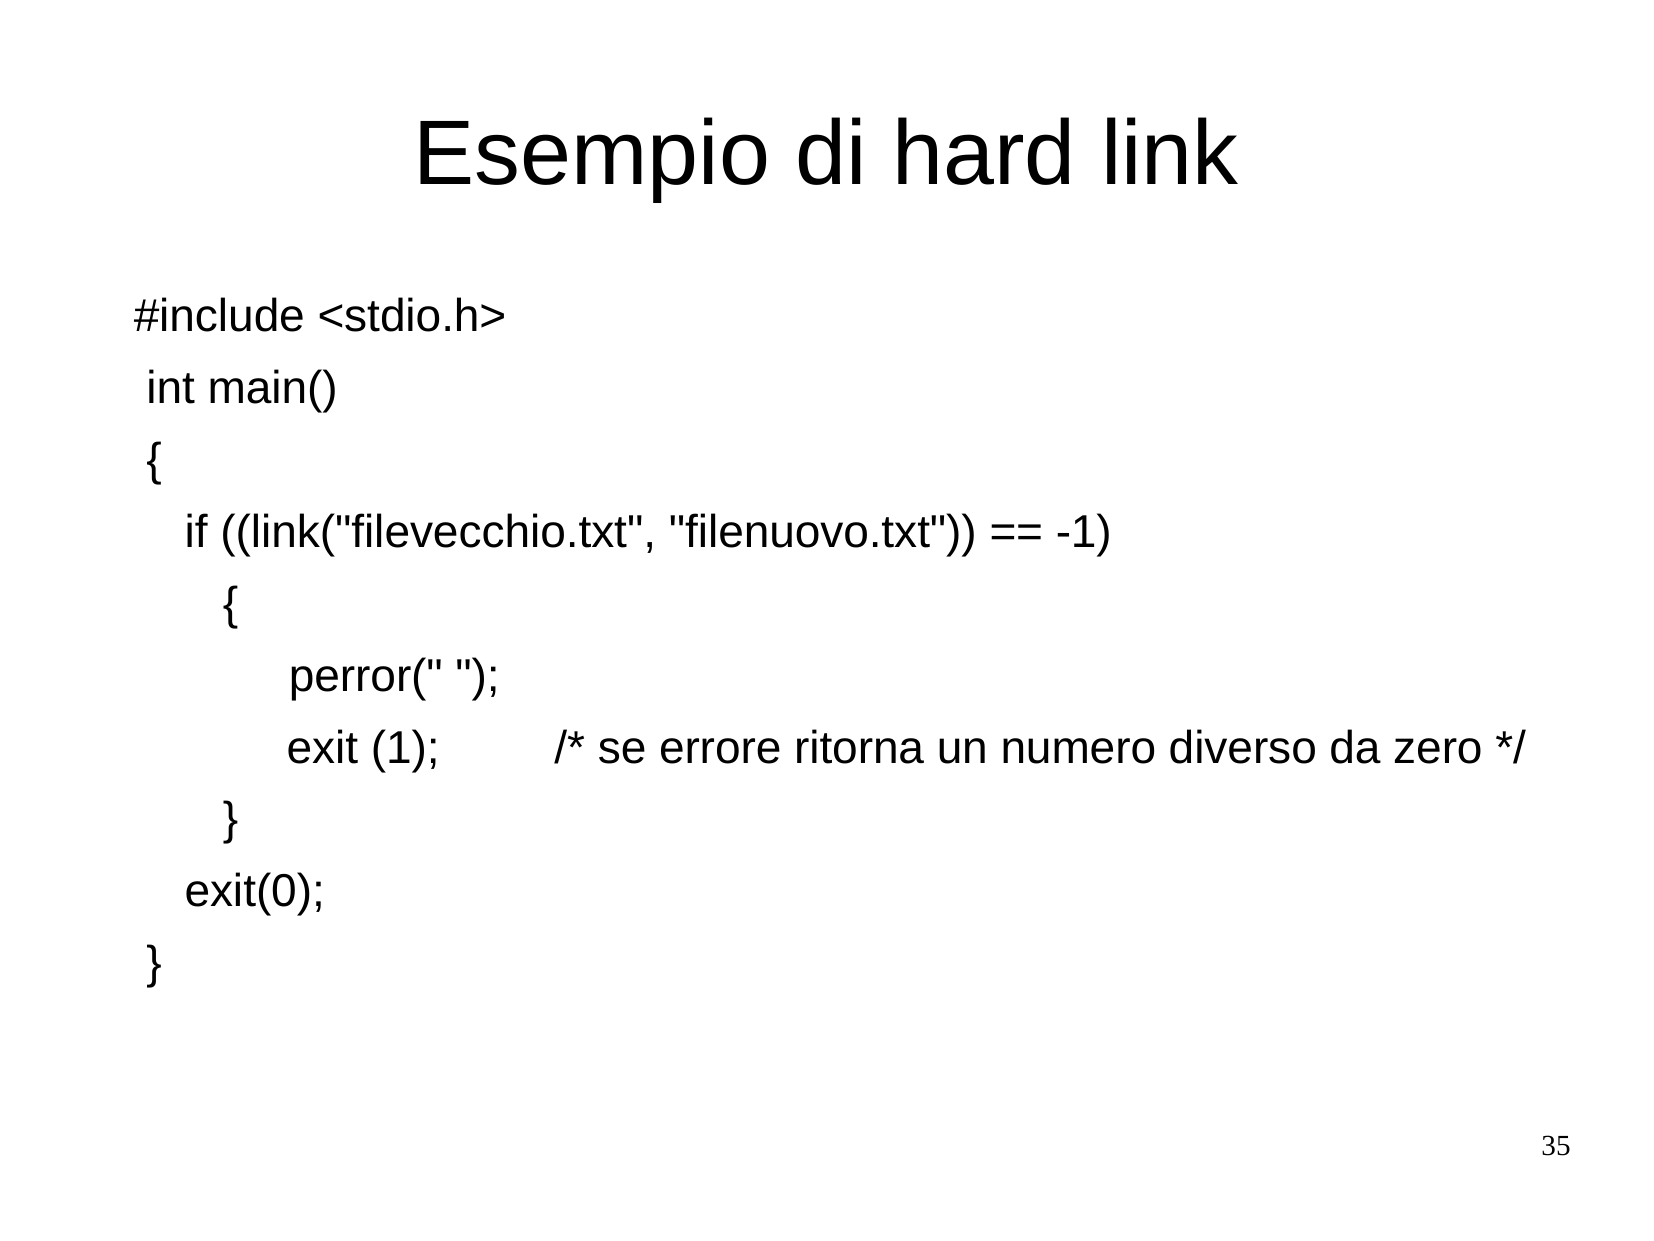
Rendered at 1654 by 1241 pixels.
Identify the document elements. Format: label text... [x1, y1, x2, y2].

list #include <stdio.h> int main() { if ((link("filevecchio.txt", "filenuovo.txt")) == -1) { perror(" "); exit (1); /* se errore ritorna un numero diverso da zero */ } exit(0); } [82, 290, 1538, 1010]
title Esempio di hard link [82, 49, 1571, 257]
